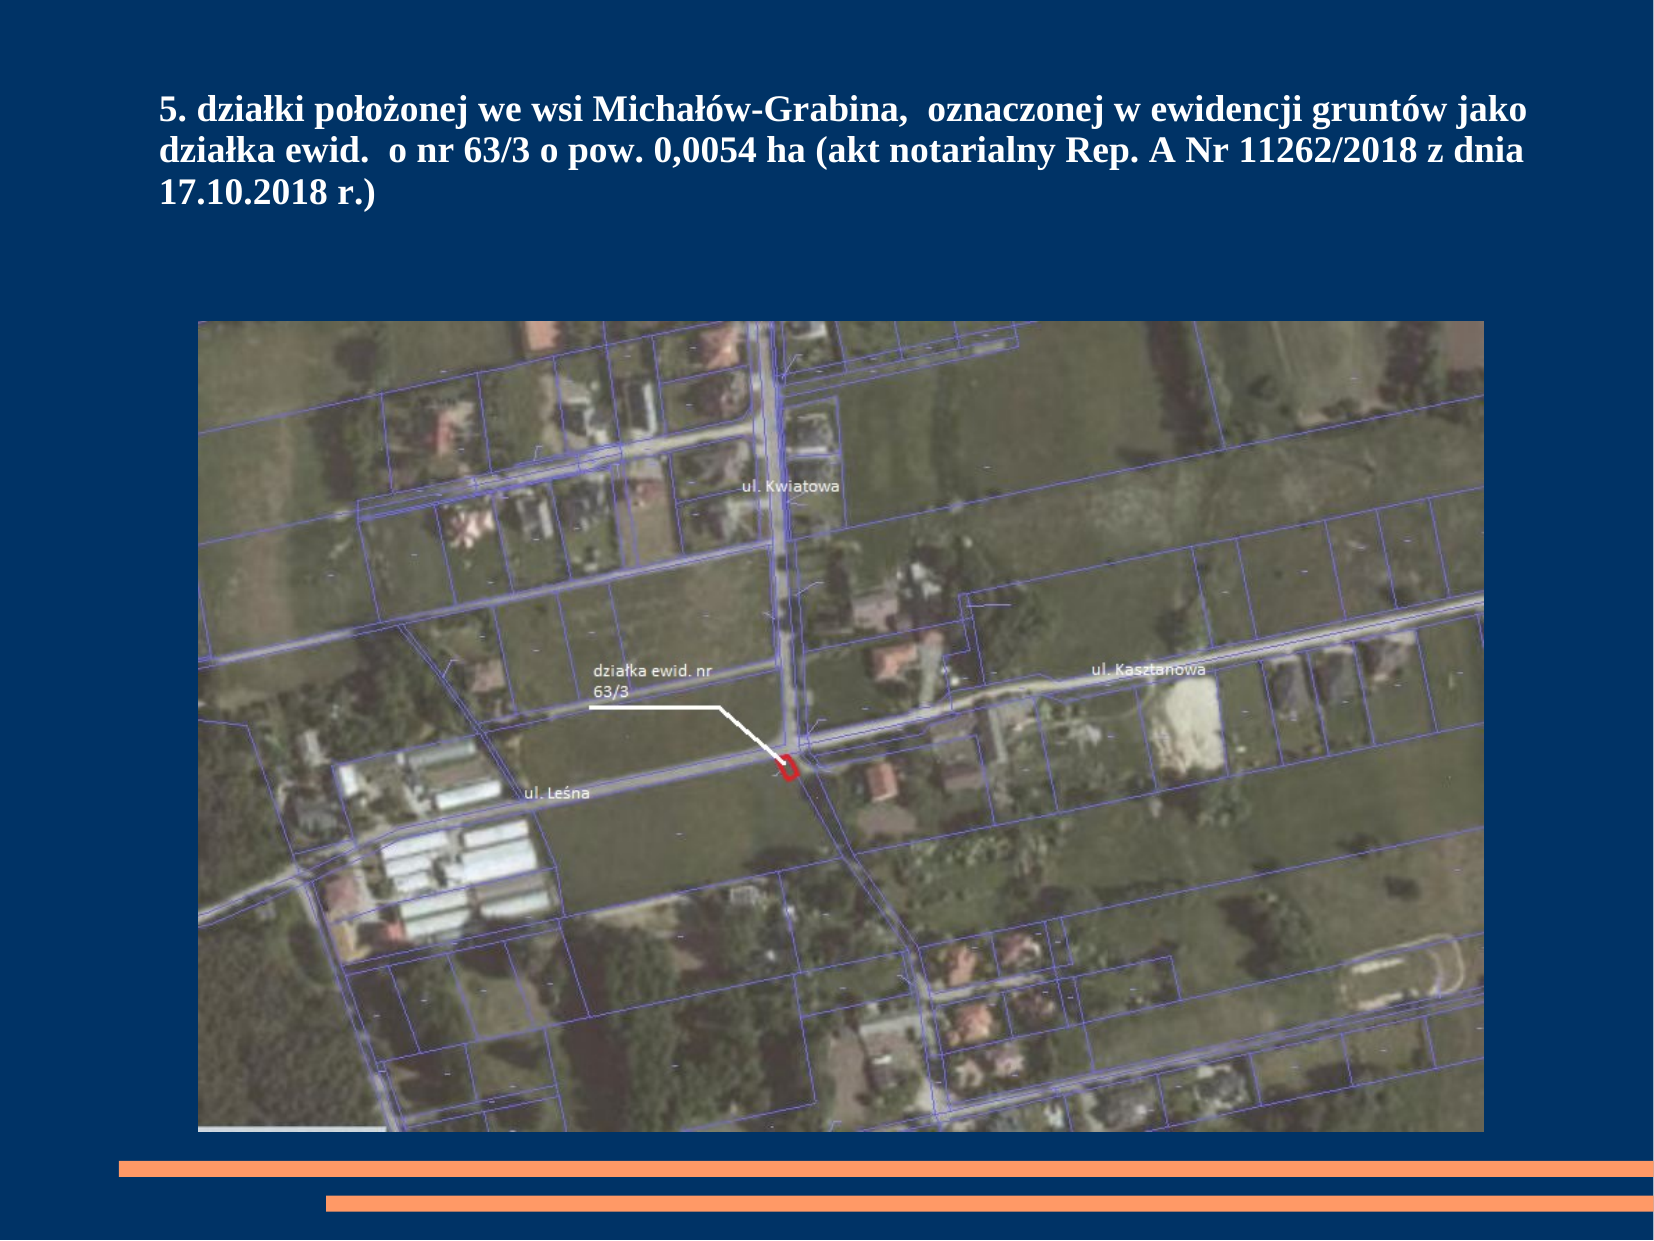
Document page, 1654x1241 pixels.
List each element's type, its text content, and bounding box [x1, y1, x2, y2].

title 5. działki położonej we wsi Michałów-Grabina, oznaczonej w ewidencji gruntów jako działka ewid. o nr 63/3 o pow. 0,0054 ha (akt notarialny Rep. A Nr 11262/2018 z dnia 17.10.2018 r.) [121, 46, 1534, 254]
picture [198, 321, 1484, 1132]
